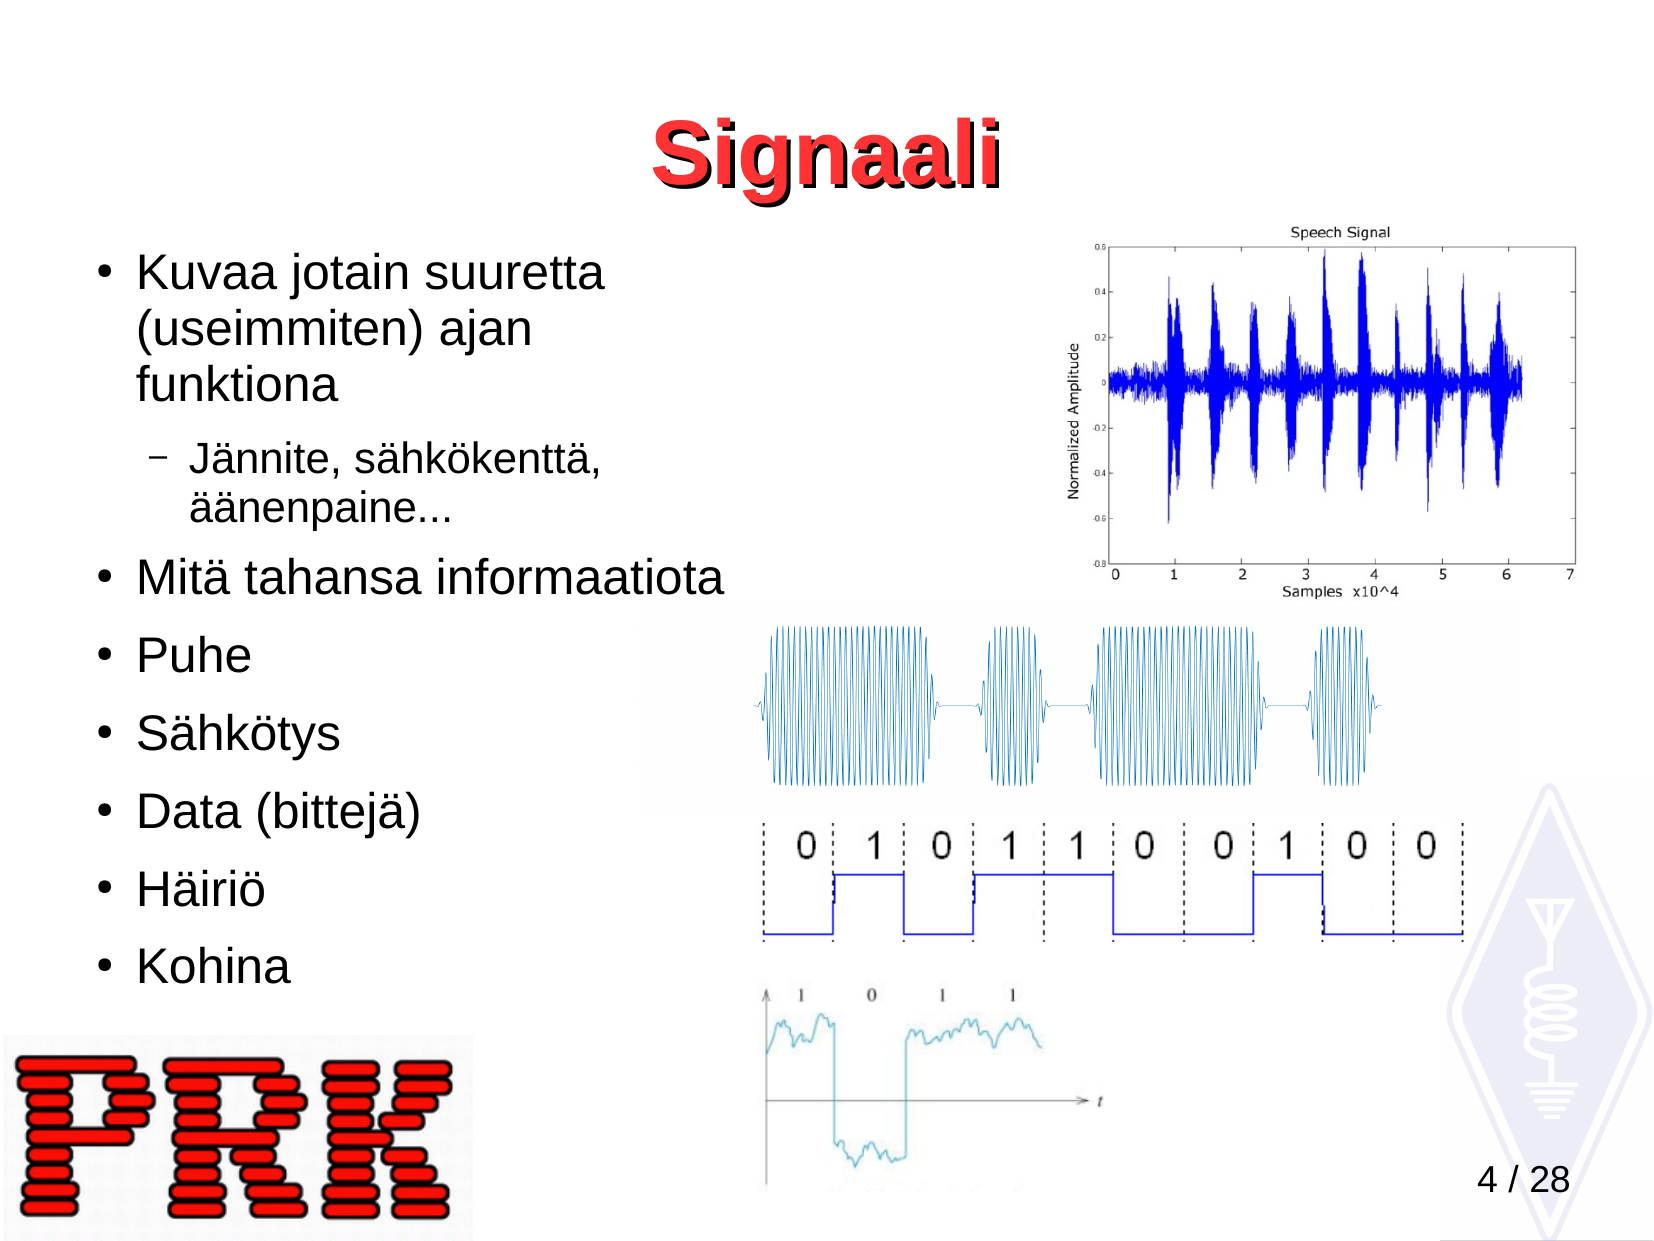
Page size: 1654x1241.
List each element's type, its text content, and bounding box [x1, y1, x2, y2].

picture [755, 973, 1116, 1192]
picture [3, 1035, 473, 1241]
list Kuvaa jotain suuretta (useimmiten) ajan funktiona Jännite, sähkökenttä, äänenpaine... Mitä tahansa informaatiota Puhe Sähkötys Data (bittejä) Häiriö Kohina [82, 244, 740, 1010]
picture [638, 217, 1654, 1241]
title Signaali [82, 49, 1571, 257]
